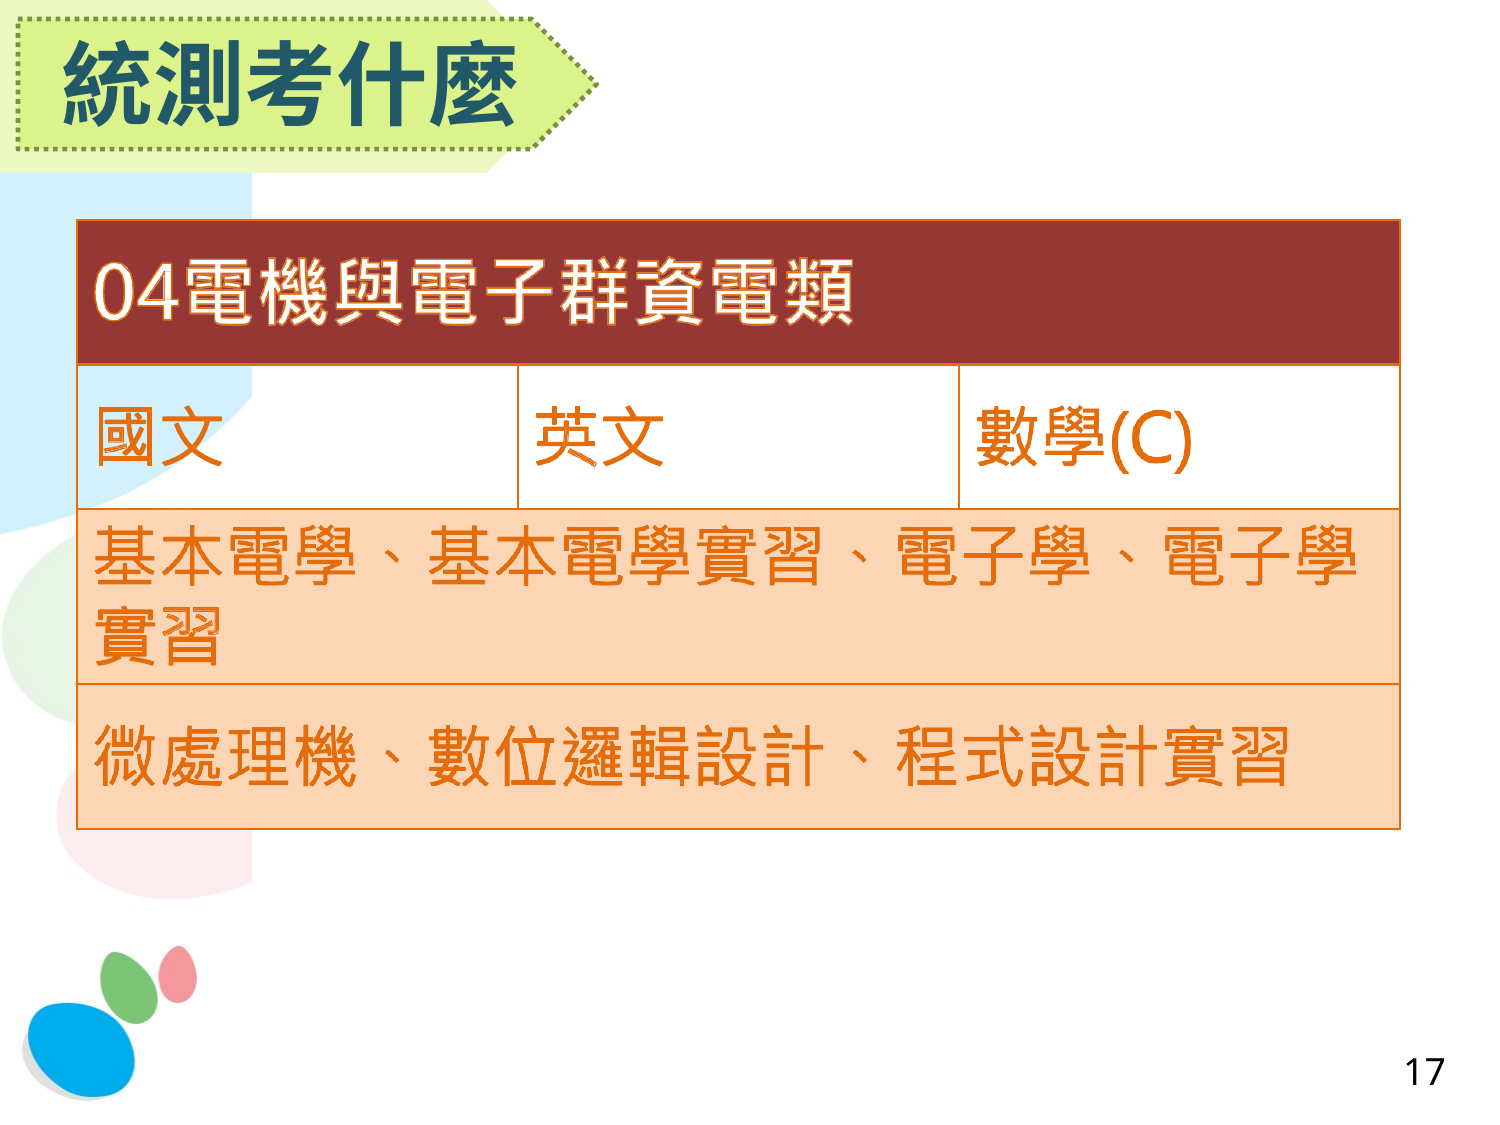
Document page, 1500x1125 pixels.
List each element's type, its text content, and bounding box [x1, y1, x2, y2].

text_box [0, 0, 595, 173]
text_box [208, 459, 219, 464]
text_box [628, 446, 638, 453]
picture [162, 607, 219, 636]
picture [186, 256, 853, 326]
picture [977, 405, 1191, 474]
picture [144, 270, 156, 287]
text_box [100, 409, 151, 464]
text_box [78, 510, 1399, 828]
text_box [191, 446, 200, 455]
picture [78, 366, 257, 508]
title 統測考什麼 [59, 24, 523, 139]
picture [94, 724, 1287, 787]
text_box [78, 221, 1399, 363]
text_box [538, 407, 564, 423]
picture [94, 525, 1356, 586]
text_box [568, 407, 594, 423]
picture [567, 448, 597, 467]
text_box 17 [1396, 1055, 1451, 1102]
text_box [539, 429, 593, 445]
text_box [605, 416, 661, 422]
picture [546, 429, 586, 443]
picture [0, 173, 257, 1104]
text_box [164, 416, 220, 422]
picture [144, 270, 165, 301]
